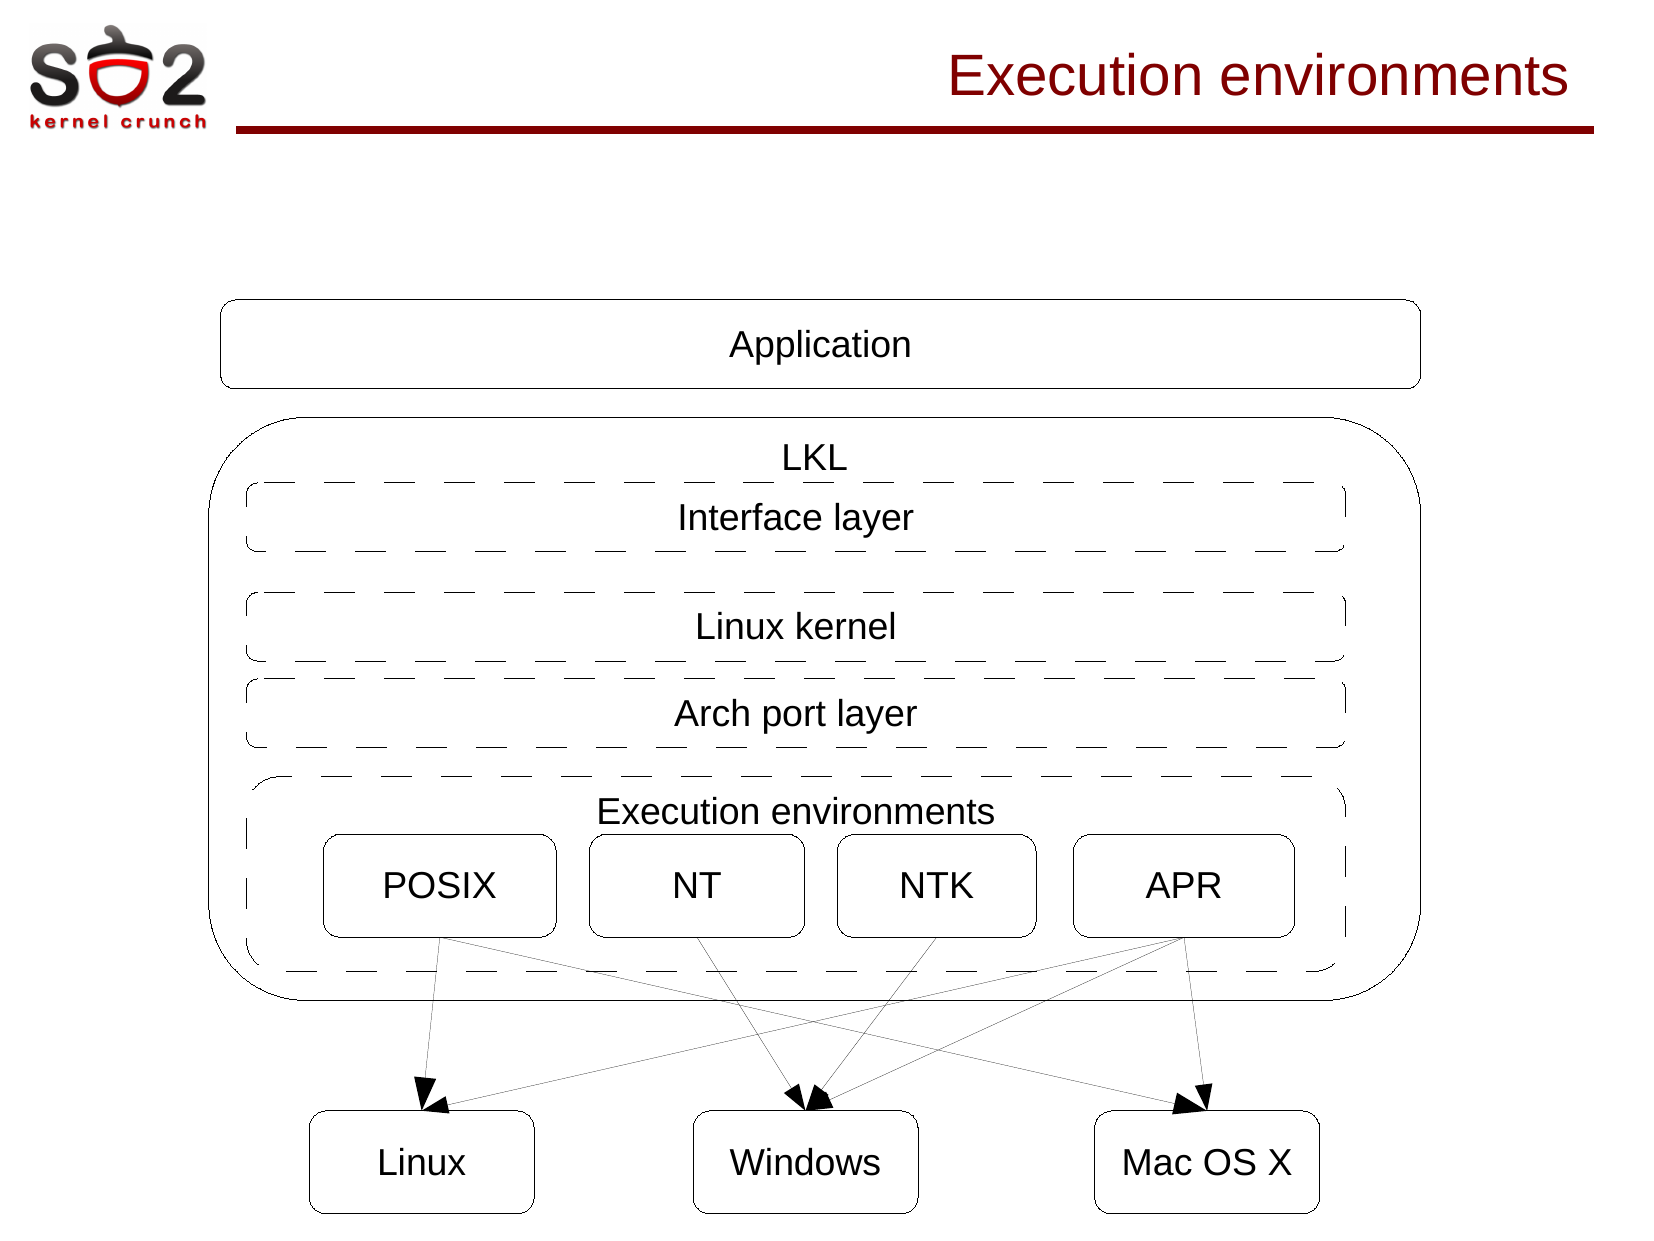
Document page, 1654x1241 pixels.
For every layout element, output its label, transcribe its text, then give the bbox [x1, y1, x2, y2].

text_box Mac OS X [1094, 1110, 1320, 1214]
text_box Windows [693, 1110, 919, 1214]
text_box LKL [910, 940, 1175, 1001]
text_box Linux [309, 1110, 535, 1214]
text_box LKL [208, 417, 1421, 1001]
picture [29, 23, 207, 130]
text_box LKL [1048, 938, 1192, 1001]
title Execution environments [82, 43, 1571, 109]
text_box LKL [434, 938, 716, 1001]
text_box Arch port layer [246, 678, 1346, 748]
text_box Application [220, 299, 1421, 389]
